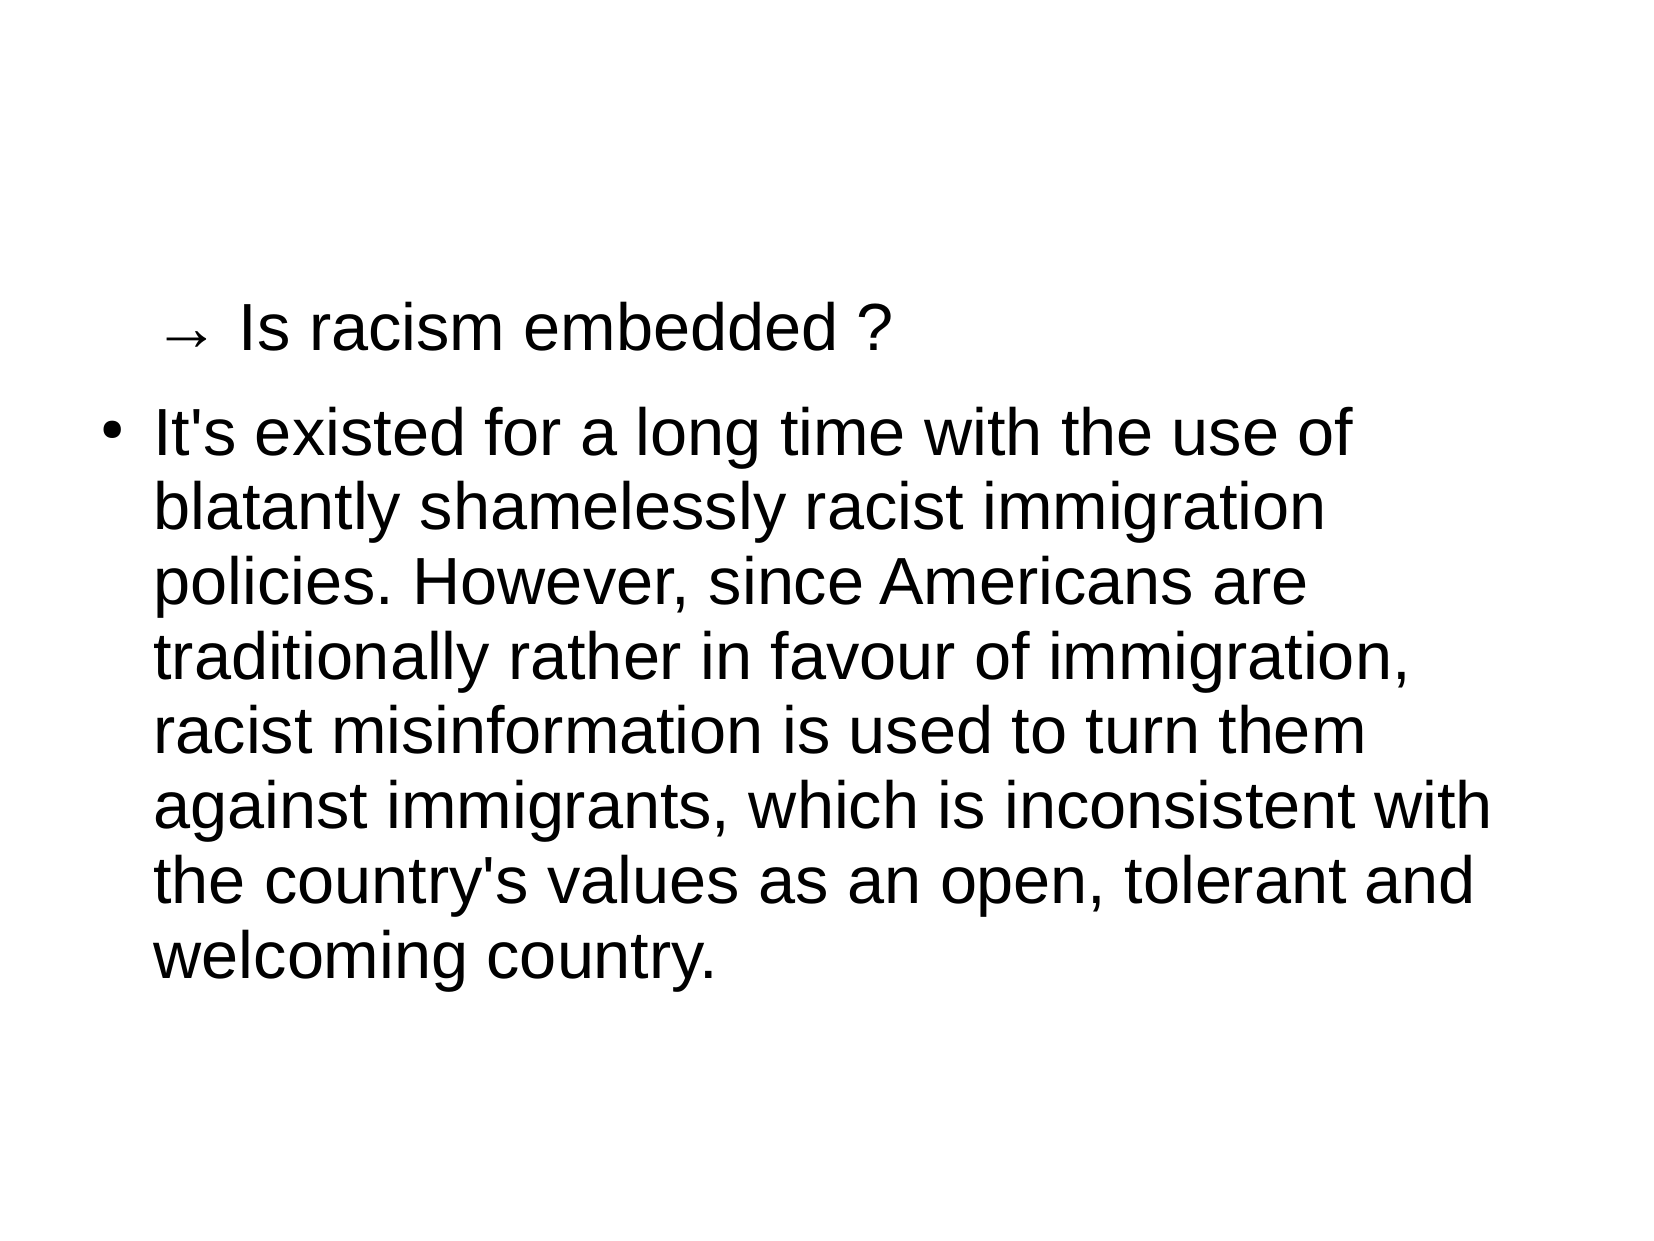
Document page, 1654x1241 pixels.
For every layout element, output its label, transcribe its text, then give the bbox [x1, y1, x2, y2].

list → Is racism embedded ? It's existed for a long time with the use of blatantly shamelessly racist immigration policies. However, since Americans are traditionally rather in favour of immigration, racist misinformation is used to turn them against immigrants, which is inconsistent with the country's values as an open, tolerant and welcoming country. [82, 290, 1571, 1109]
